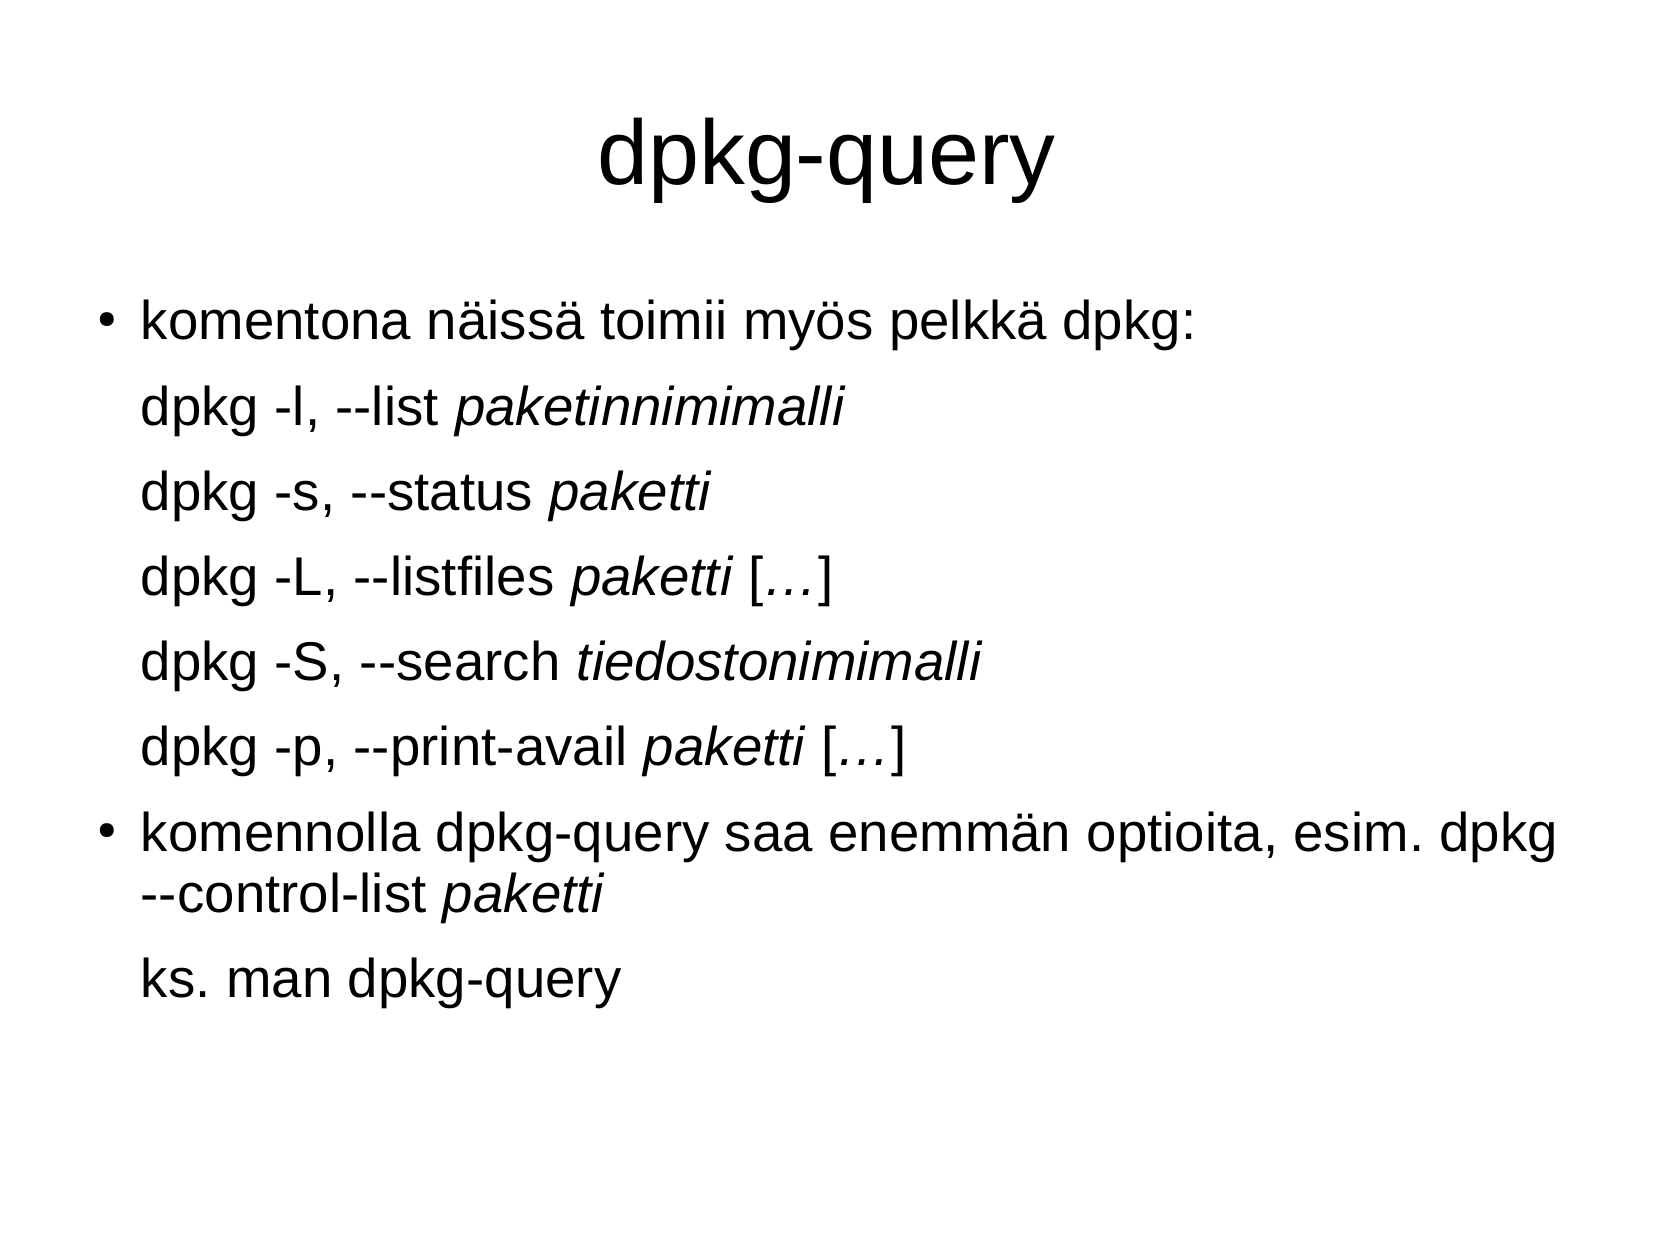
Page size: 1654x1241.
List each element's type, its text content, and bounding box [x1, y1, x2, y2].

title dpkg-query [82, 49, 1571, 257]
list komentona näissä toimii myös pelkkä dpkg: dpkg -l, --list paketinnimimalli dpkg -s, --status paketti dpkg -L, --listfiles paketti […] dpkg -S, --search tiedostonimimalli dpkg -p, --print-avail paketti […] komennolla dpkg-query saa enemmän optioita, esim. dpkg --control-list paketti ks. man dpkg-query [82, 290, 1571, 1010]
